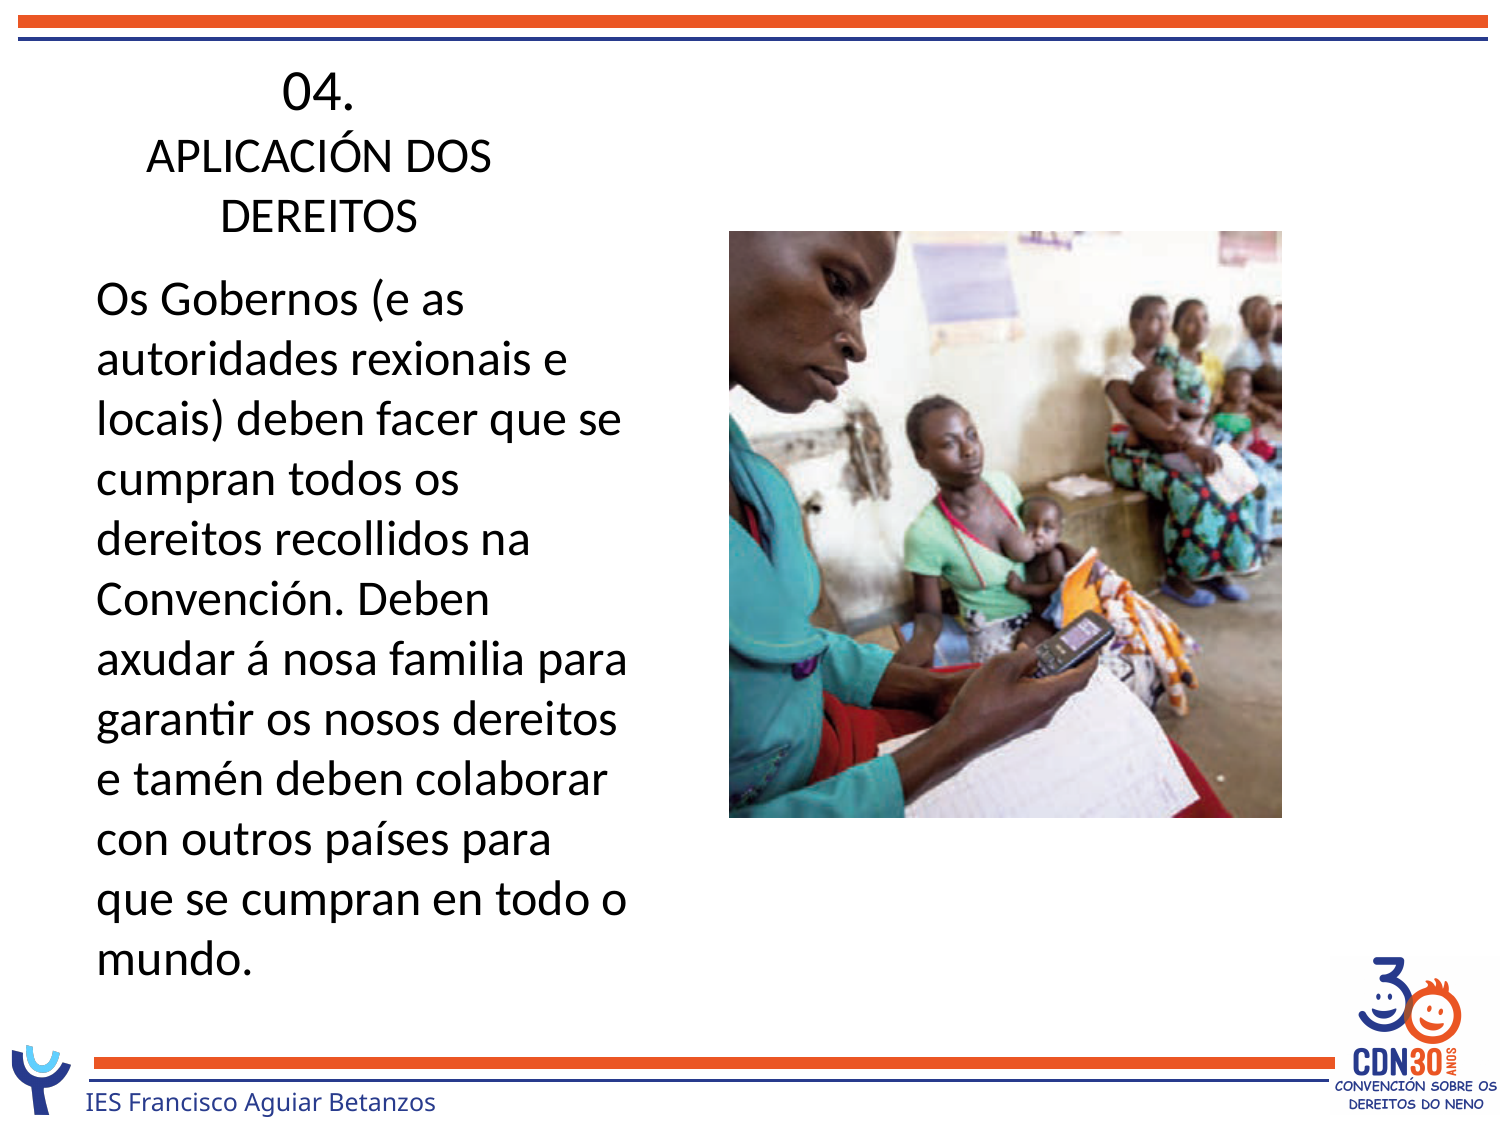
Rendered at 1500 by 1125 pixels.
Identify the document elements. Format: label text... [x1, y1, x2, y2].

picture [1330, 956, 1500, 1115]
picture [729, 231, 1282, 818]
picture [11, 1045, 71, 1115]
list Os Gobernos (e as autoridades rexionais e locais) deben facer que se cumpran todos os dereitos recollidos na Convención. Deben axudar á nosa familia para garantir os nosos dereitos e tamén deben colaborar con outros países para que se cumpran en todo o mundo. [82, 258, 650, 1028]
title 04. APLICACIÓN DOS DEREITOS [70, 44, 569, 247]
